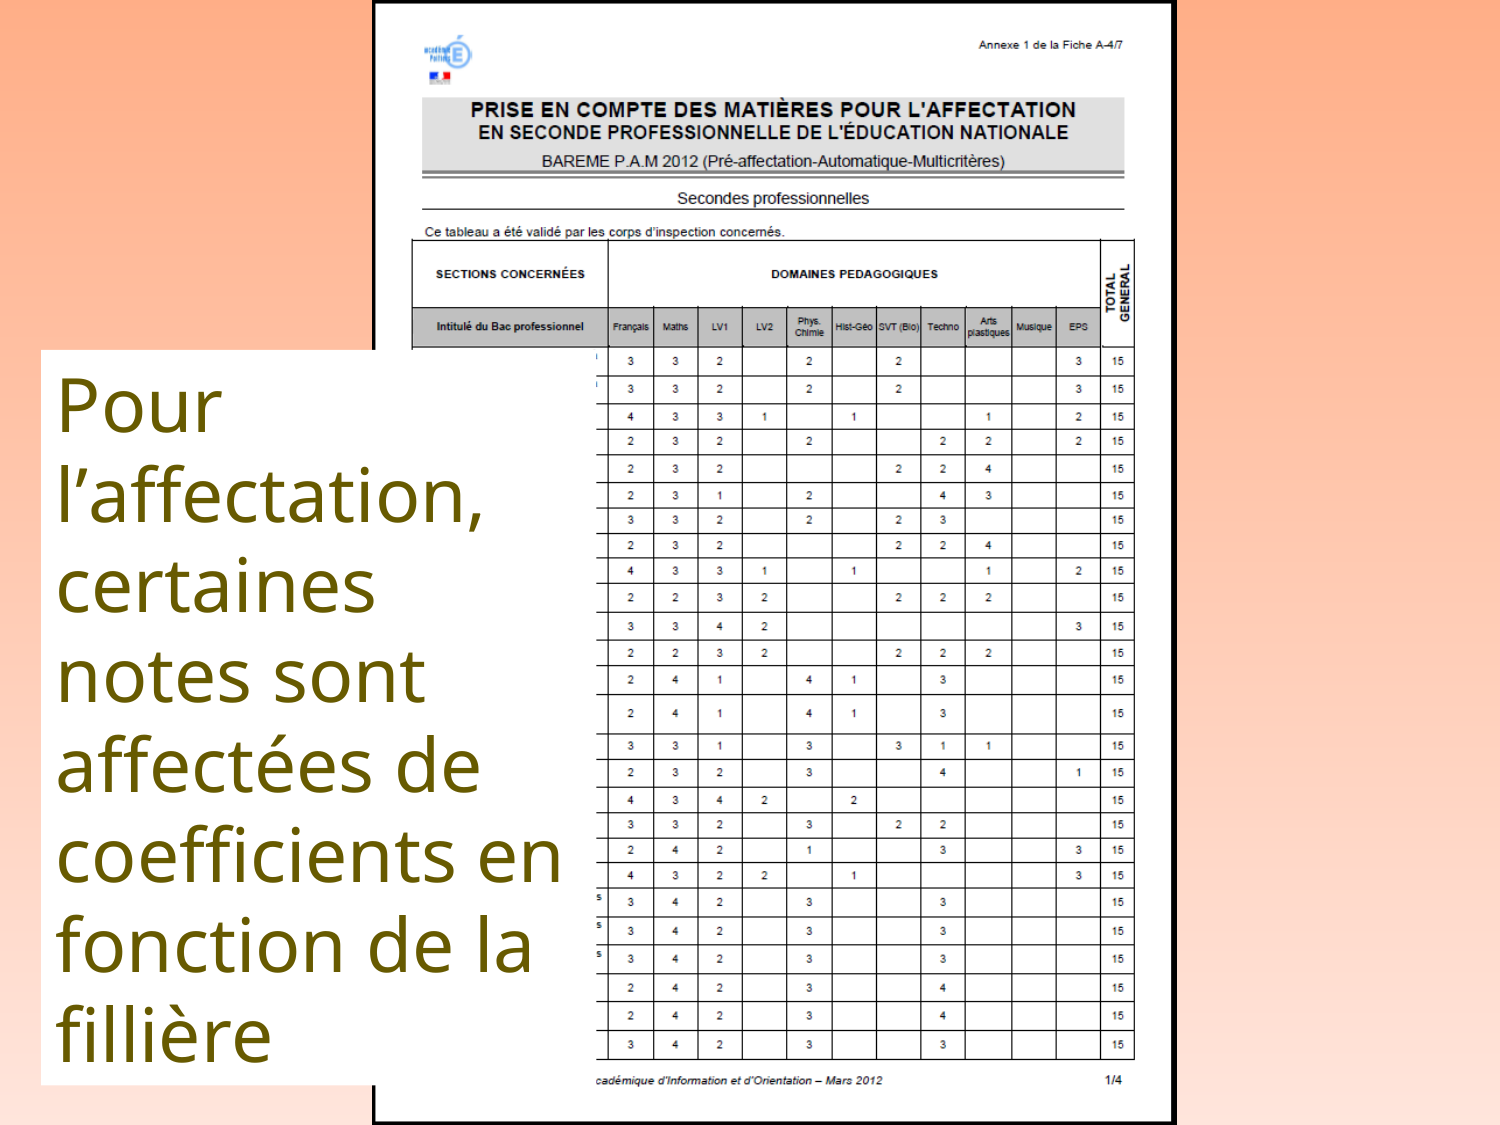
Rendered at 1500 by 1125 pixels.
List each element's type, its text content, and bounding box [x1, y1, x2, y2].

picture [372, 0, 1177, 1125]
text_box Pour l’affectation, certaines notes sont affectées de coefficients en fonction de la fillière [41, 349, 597, 1086]
